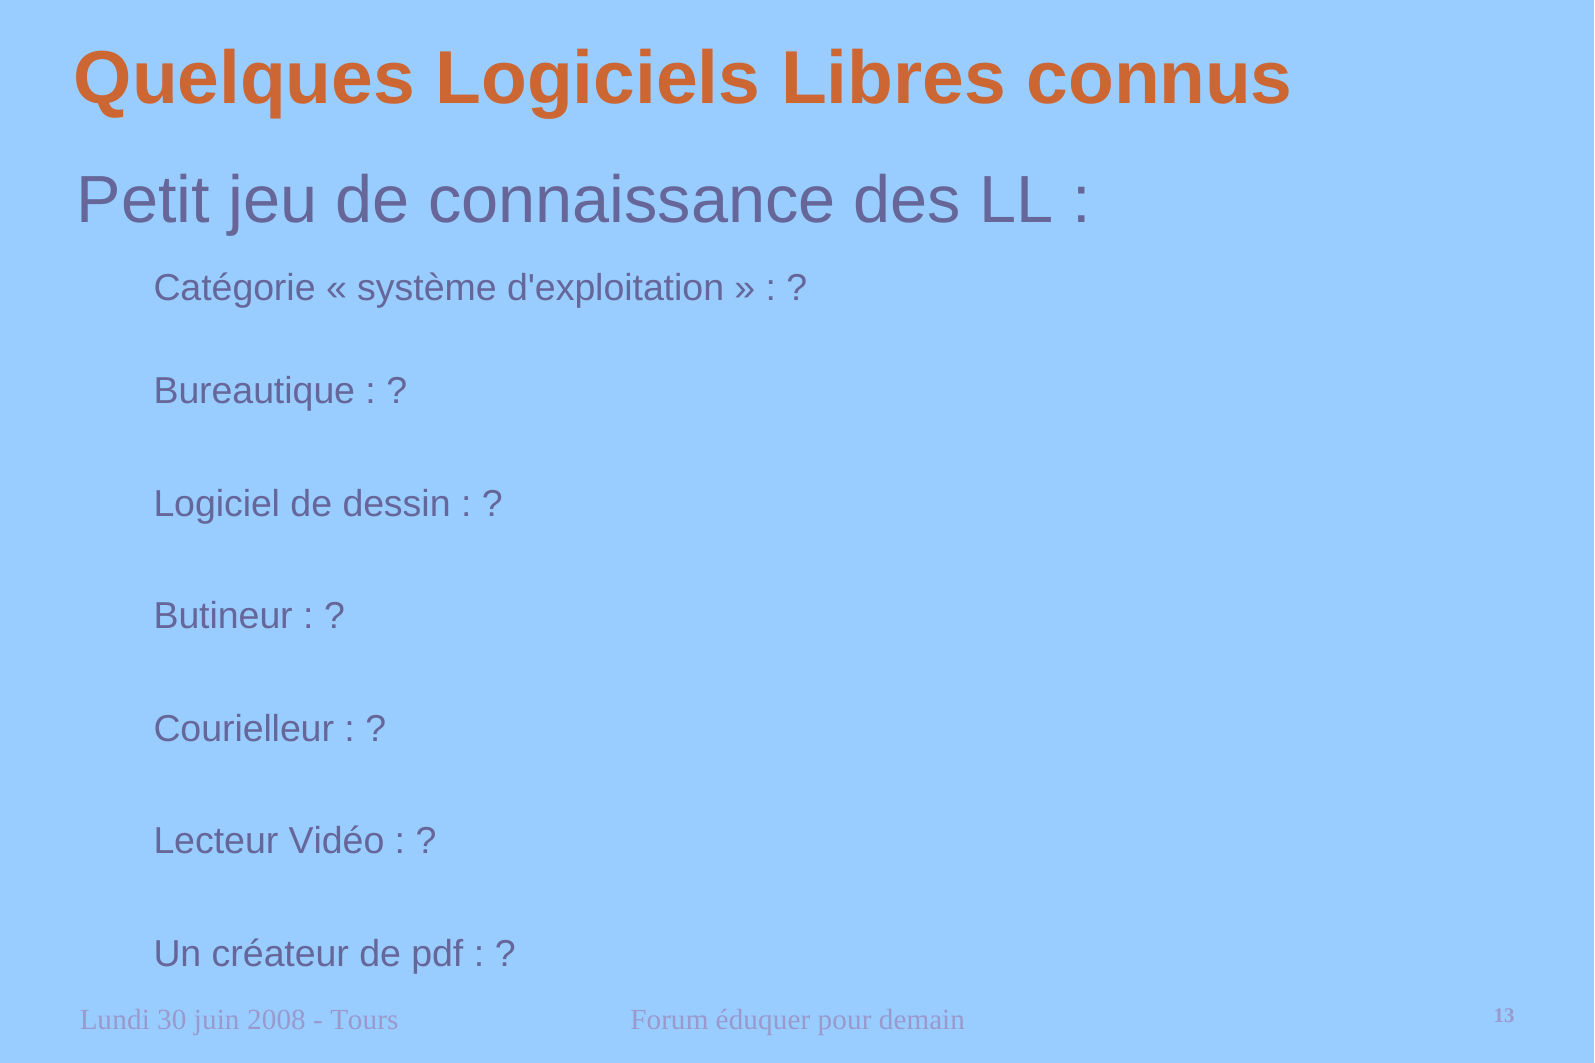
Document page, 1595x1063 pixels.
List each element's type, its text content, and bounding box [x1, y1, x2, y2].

title Quelques Logiciels Libres connus [74, 7, 1576, 148]
list Petit jeu de connaissance des LL : Catégorie « système d'exploitation » : ? Bureautique : ? Logiciel de dessin : ? Butineur : ? Courielleur : ? Lecteur Vidéo : ? Un créateur de pdf : ? [59, 162, 1595, 975]
